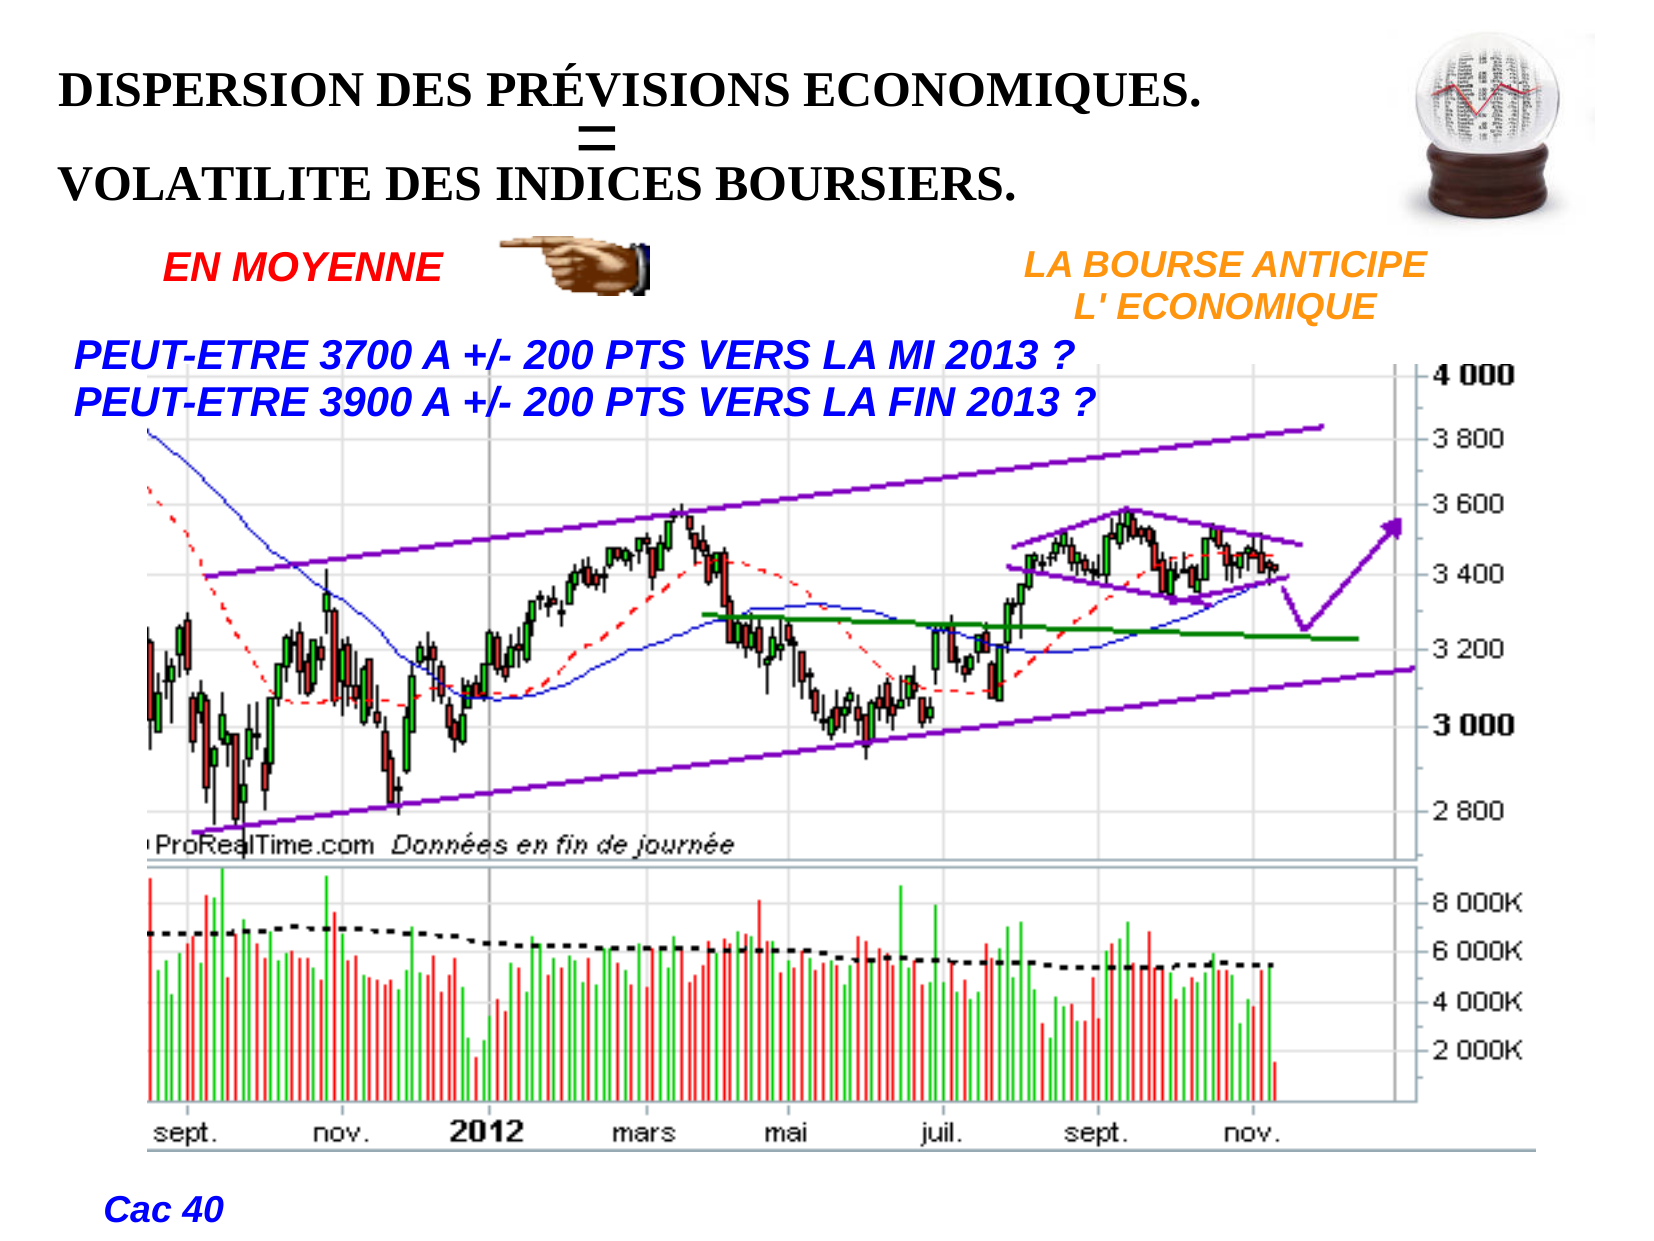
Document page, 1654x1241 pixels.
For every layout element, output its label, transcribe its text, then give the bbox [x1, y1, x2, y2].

text_box LA BOURSE ANTICIPE L' ECONOMIQUE [1003, 236, 1447, 380]
text_box EN MOYENNE [147, 236, 562, 341]
text_box Cac 40 [88, 1181, 266, 1239]
text_box VOLATILITE DES INDICES BOURSIERS. [56, 156, 1239, 213]
text_box PEUT-ETRE 3700 A +/- 200 PTS VERS LA MI 2013 ? PEUT-ETRE 3900 A +/- 200 PTS VERS LA FIN 2013 ? [59, 324, 1359, 482]
picture [147, 364, 1536, 1152]
text_box DISPERSION DES PRÉVISIONS ECONOMIQUES. [59, 61, 1359, 119]
picture [1387, 29, 1595, 237]
picture [442, 236, 650, 296]
text_box = [561, 88, 621, 188]
